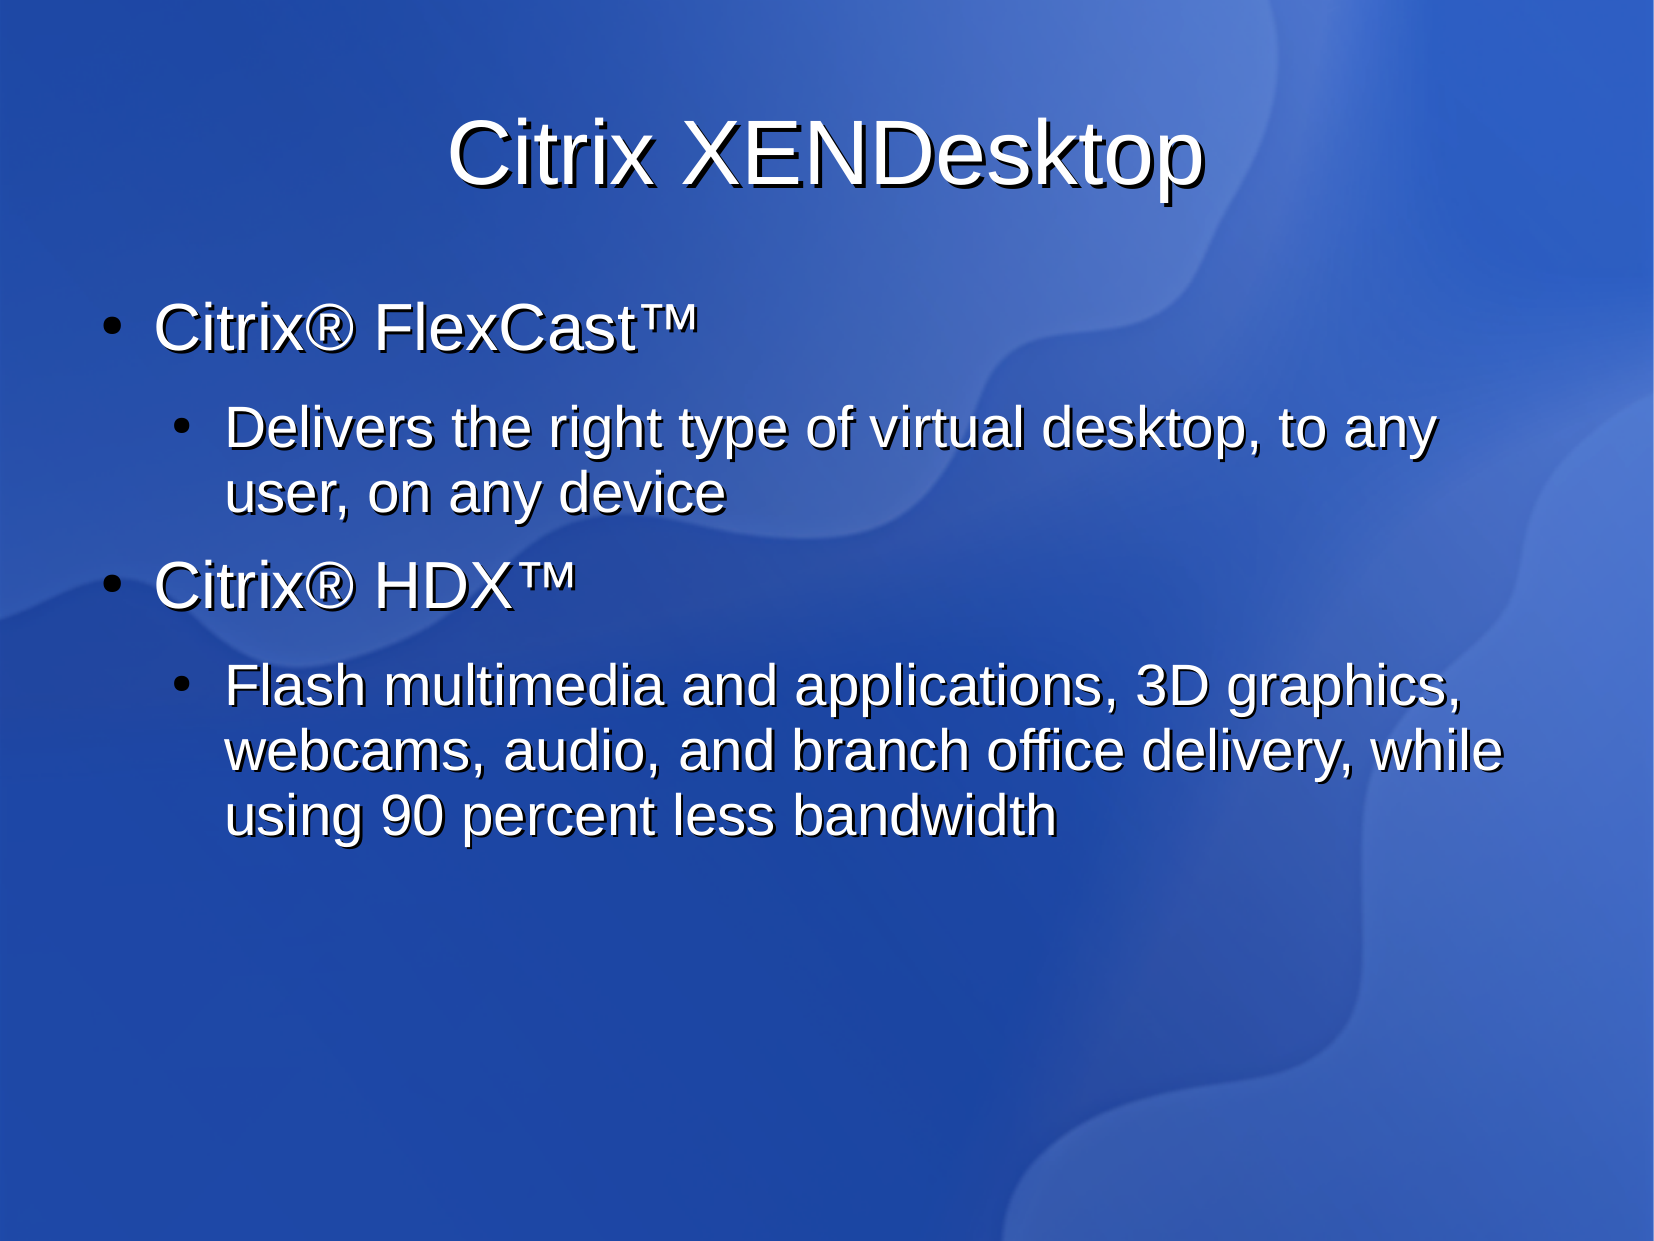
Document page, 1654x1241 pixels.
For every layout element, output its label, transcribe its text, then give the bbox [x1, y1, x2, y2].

title Citrix XENDesktop [82, 56, 1571, 250]
picture [0, 0, 1654, 1241]
list Citrix® FlexCast™ Delivers the right type of virtual desktop, to any user, on any device Citrix® HDX™ Flash multimedia and applications, 3D graphics, webcams, audio, and branch office delivery, while using 90 percent less bandwidth [82, 290, 1571, 1094]
